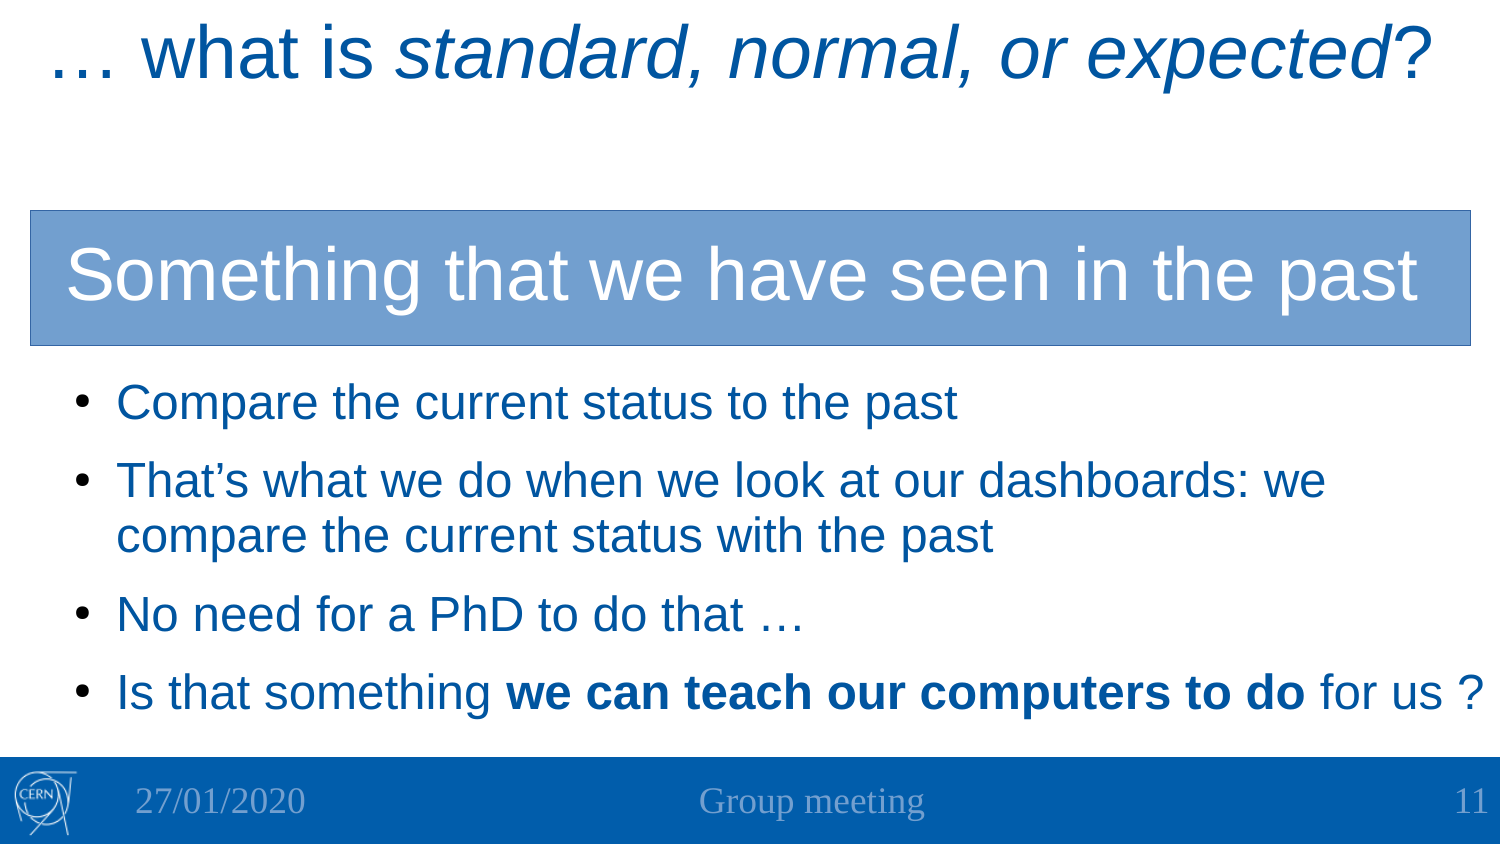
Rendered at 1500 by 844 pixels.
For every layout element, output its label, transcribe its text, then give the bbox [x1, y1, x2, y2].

title … what is standard, normal, or expected? [0, 0, 1500, 106]
list Compare the current status to the past That’s what we do when we look at our dashboards: we compare the current status with the past No need for a PhD to do that … Is that something we can teach our computers to do for us ? [60, 375, 1486, 736]
text_box Something that we have seen in the past [30, 225, 1456, 331]
text_box [30, 210, 1471, 346]
